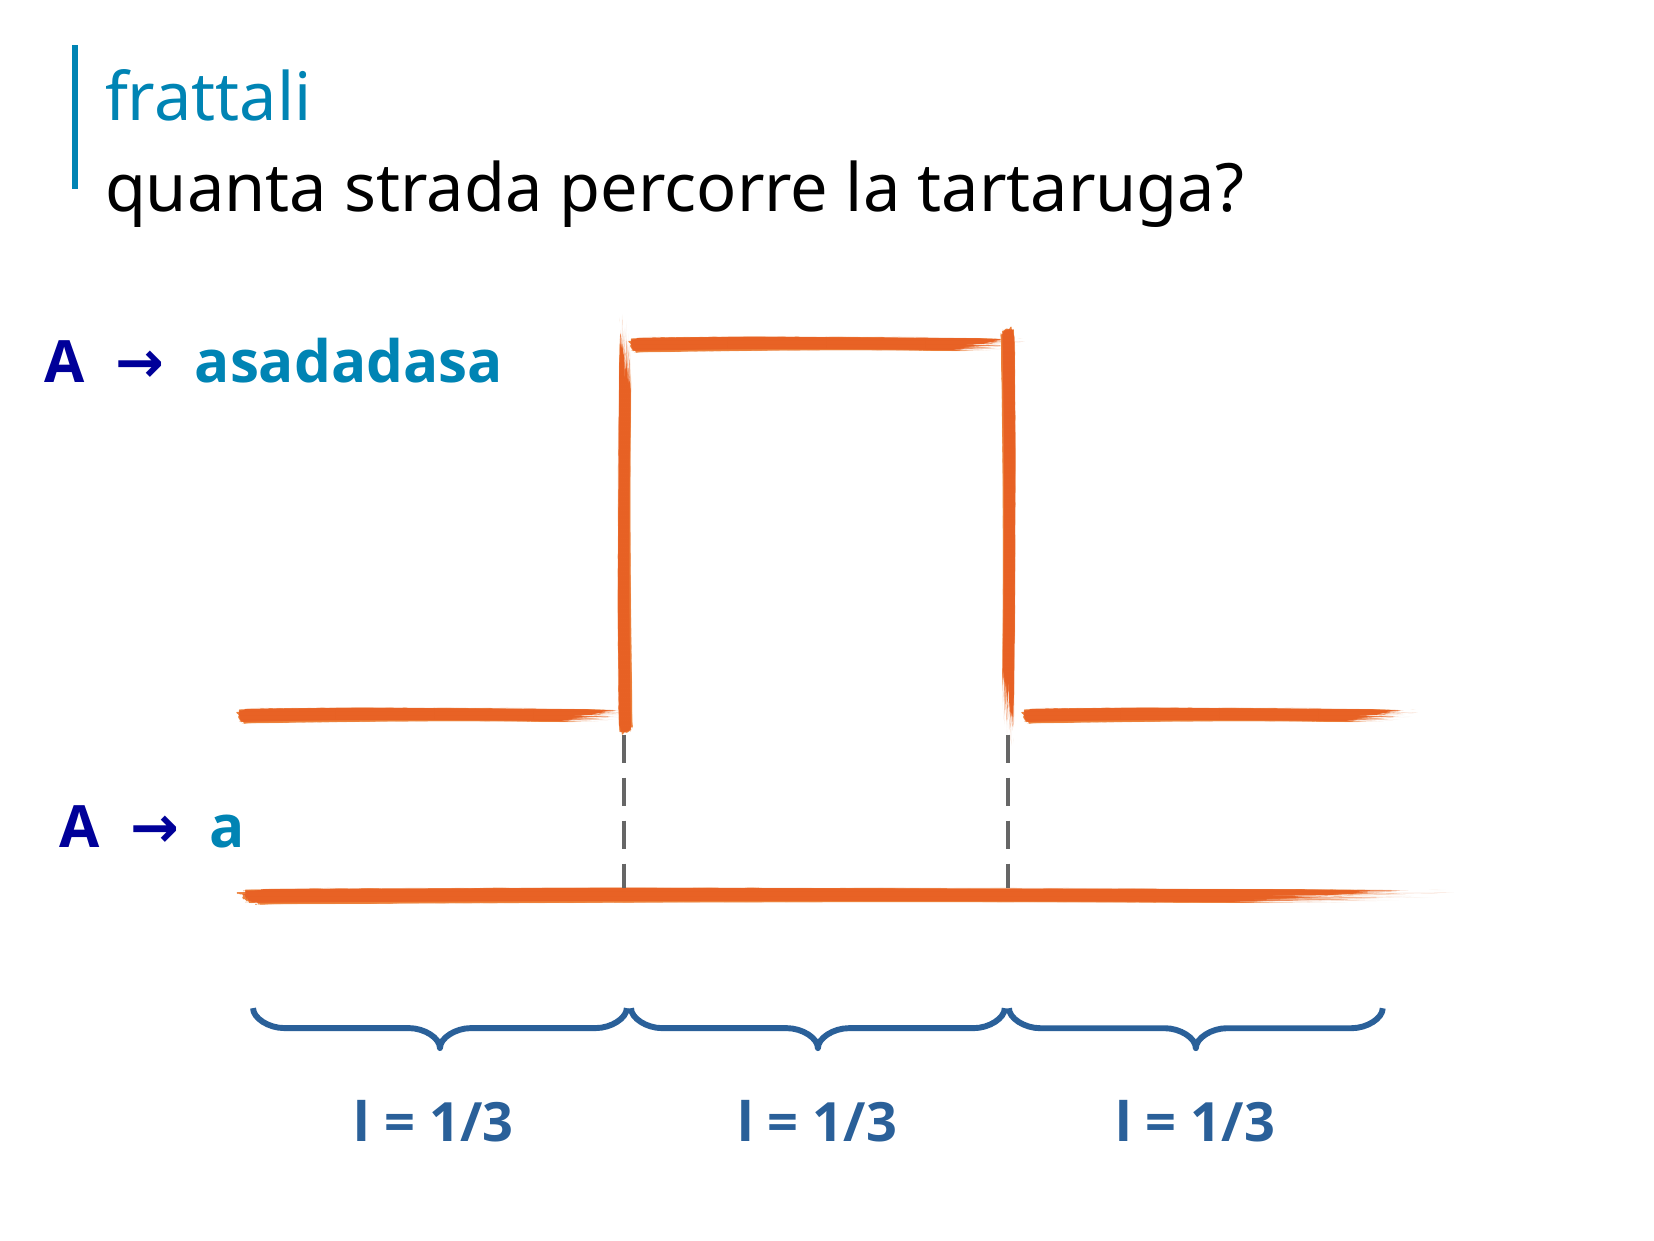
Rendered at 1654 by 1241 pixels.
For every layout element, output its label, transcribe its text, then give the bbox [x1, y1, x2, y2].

text_box A → a [45, 780, 270, 871]
picture [1021, 707, 1418, 724]
text_box l = 1/3 [628, 1079, 1006, 1160]
title frattali quanta strada percorre la tartaruga? [105, 49, 1571, 200]
text_box A → asadadasa [30, 315, 525, 406]
picture [236, 314, 1025, 746]
picture [236, 887, 1454, 905]
text_box l = 1/3 [244, 1079, 624, 1160]
text_box l = 1/3 [1006, 1079, 1385, 1160]
